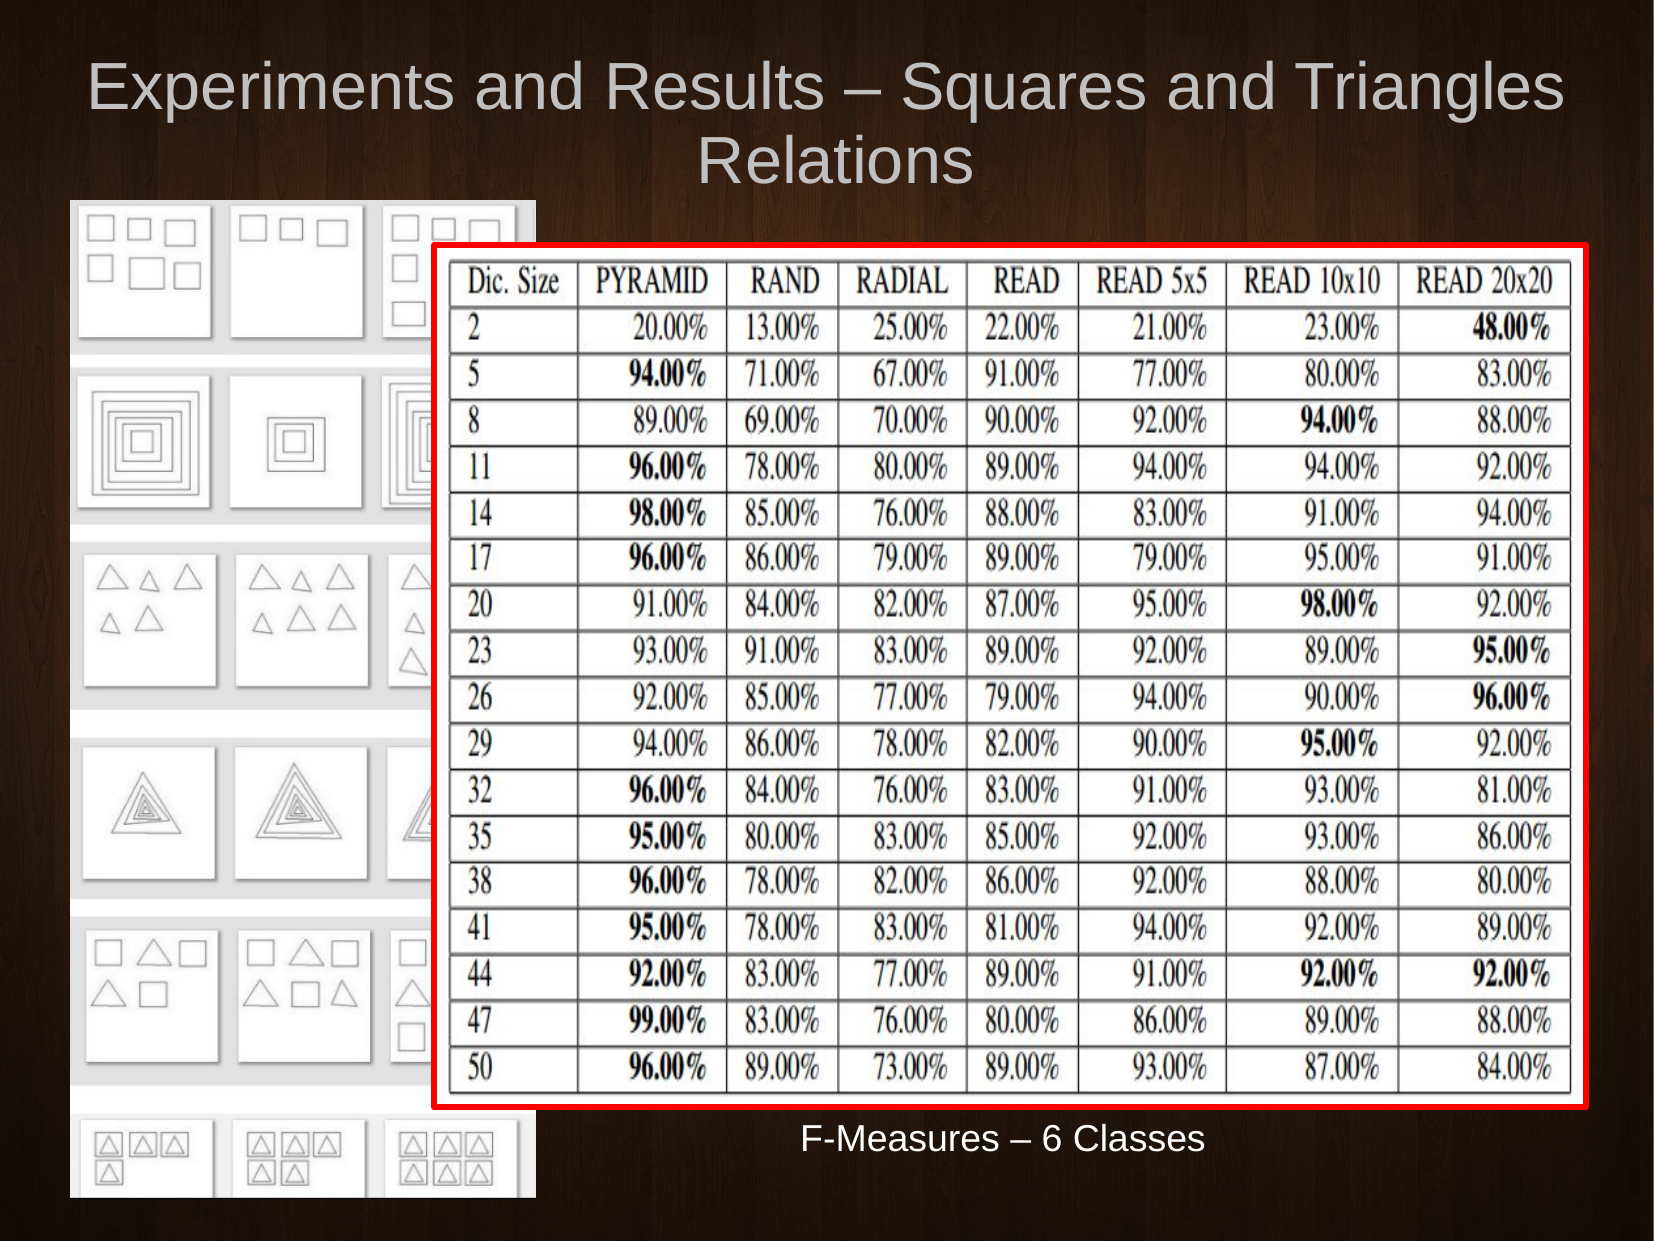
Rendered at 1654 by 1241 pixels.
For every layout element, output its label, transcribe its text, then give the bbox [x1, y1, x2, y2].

title Experiments and Results – Squares and Triangles Relations [82, 19, 1571, 227]
text_box F-Measures – 6 Classes [785, 1110, 1221, 1168]
picture [0, 0, 1654, 1241]
